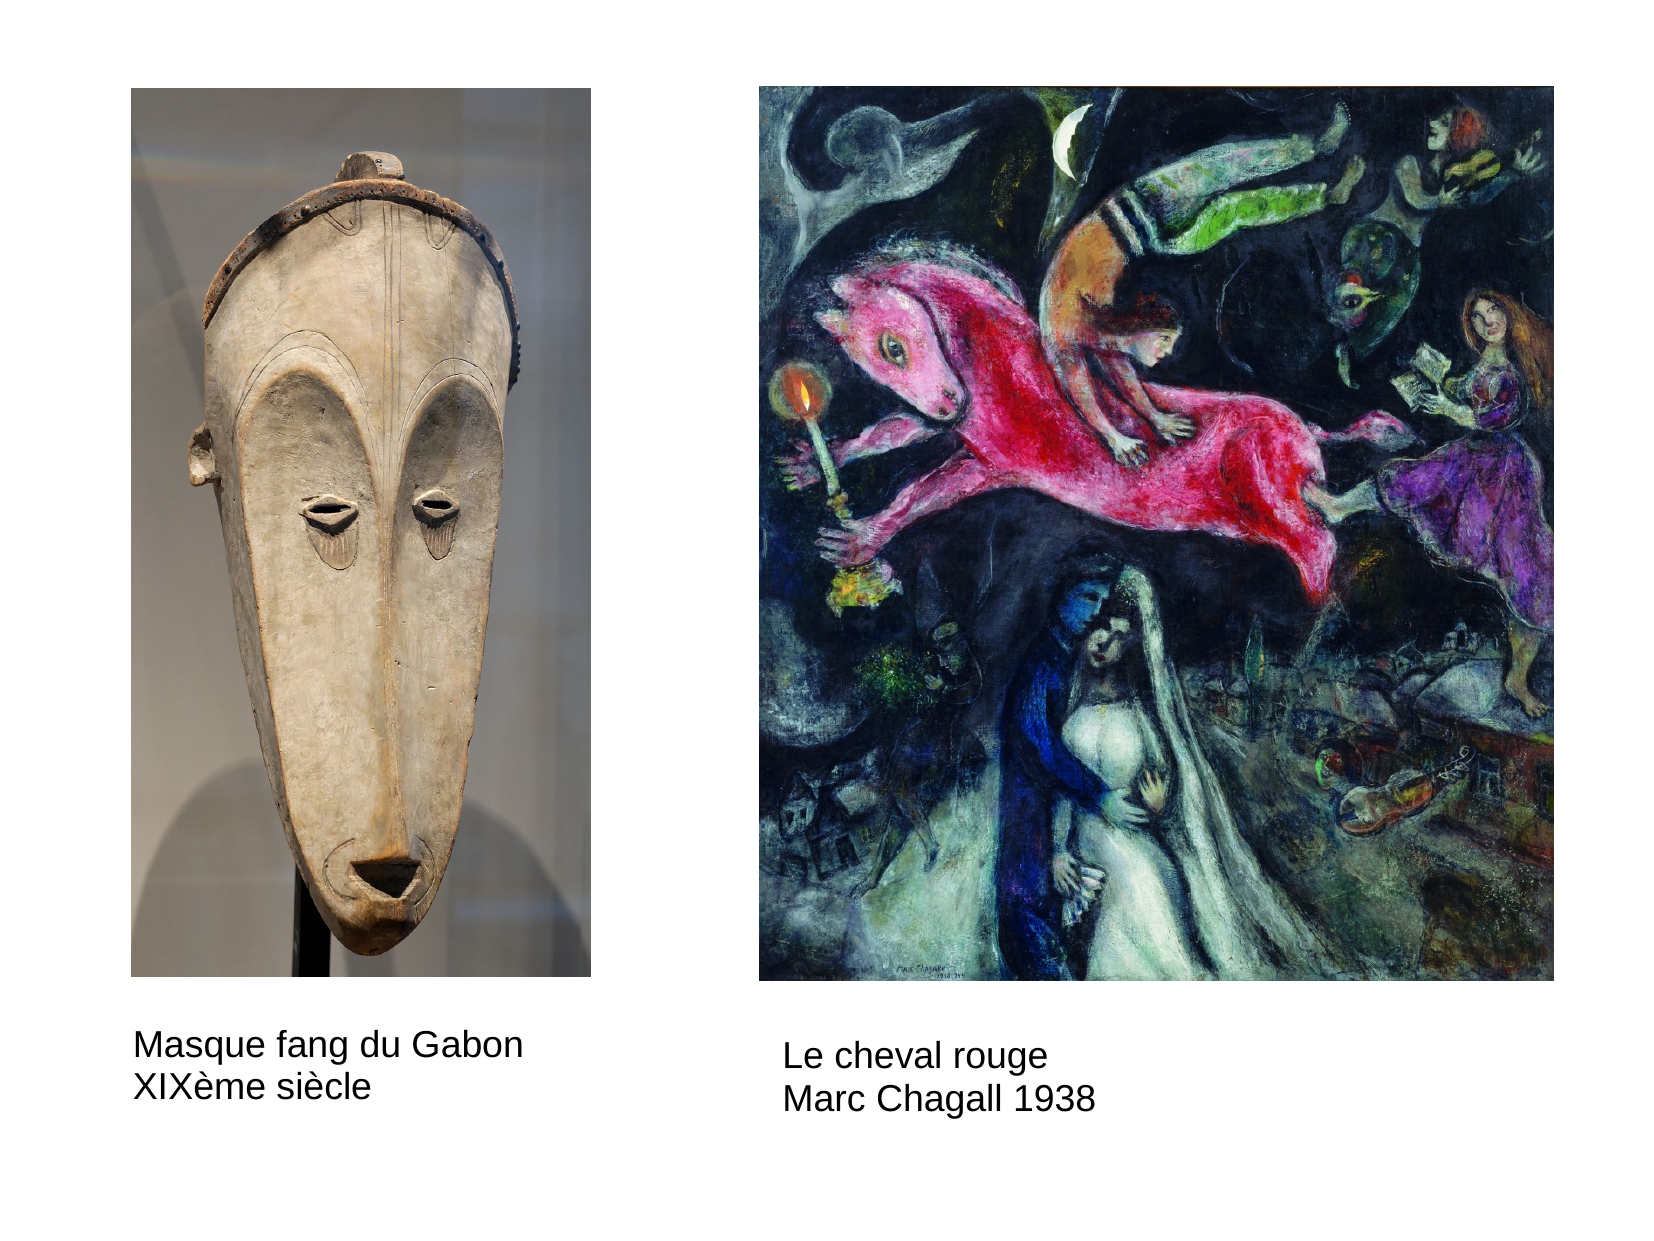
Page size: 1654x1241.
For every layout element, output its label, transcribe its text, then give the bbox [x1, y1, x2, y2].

text_box Le cheval rouge Marc Chagall 1938 [767, 1027, 1548, 1127]
picture [131, 88, 591, 977]
text_box Masque fang du Gabon XIXème siècle [118, 1015, 674, 1115]
picture [759, 86, 1554, 981]
